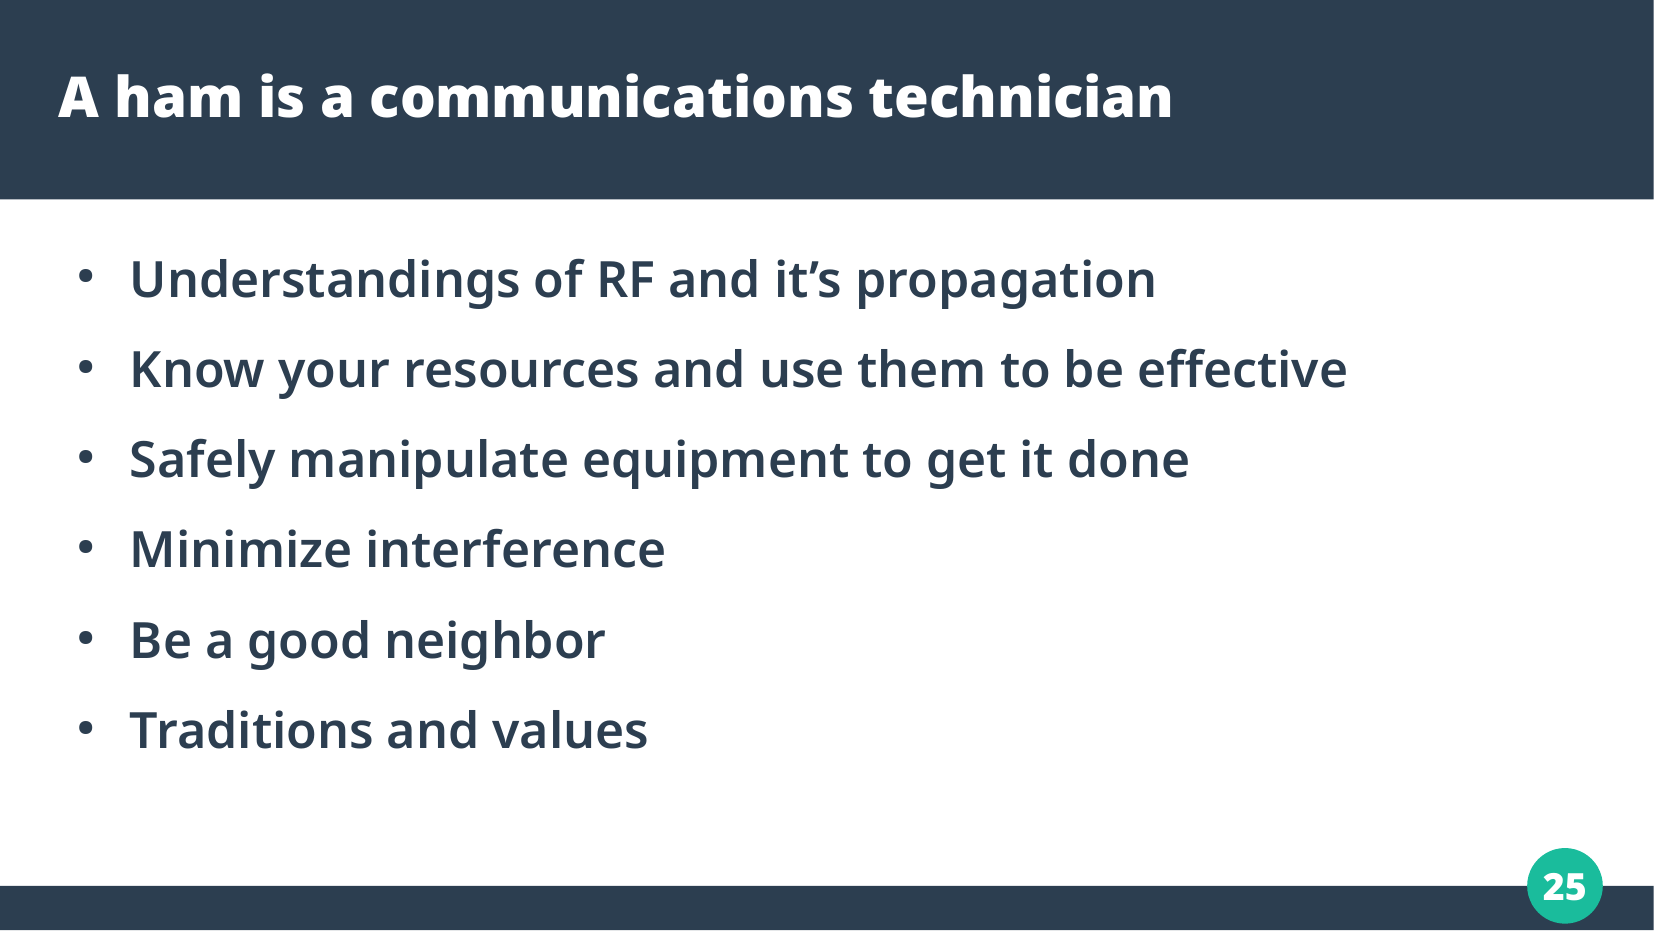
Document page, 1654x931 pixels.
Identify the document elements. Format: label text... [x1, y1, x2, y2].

title A ham is a communications technician [59, 37, 1595, 155]
list Understandings of RF and it’s propagation Know your resources and use them to be effective Safely manipulate equipment to get it done Minimize interference Be a good neighbor Traditions and values [59, 243, 1595, 864]
